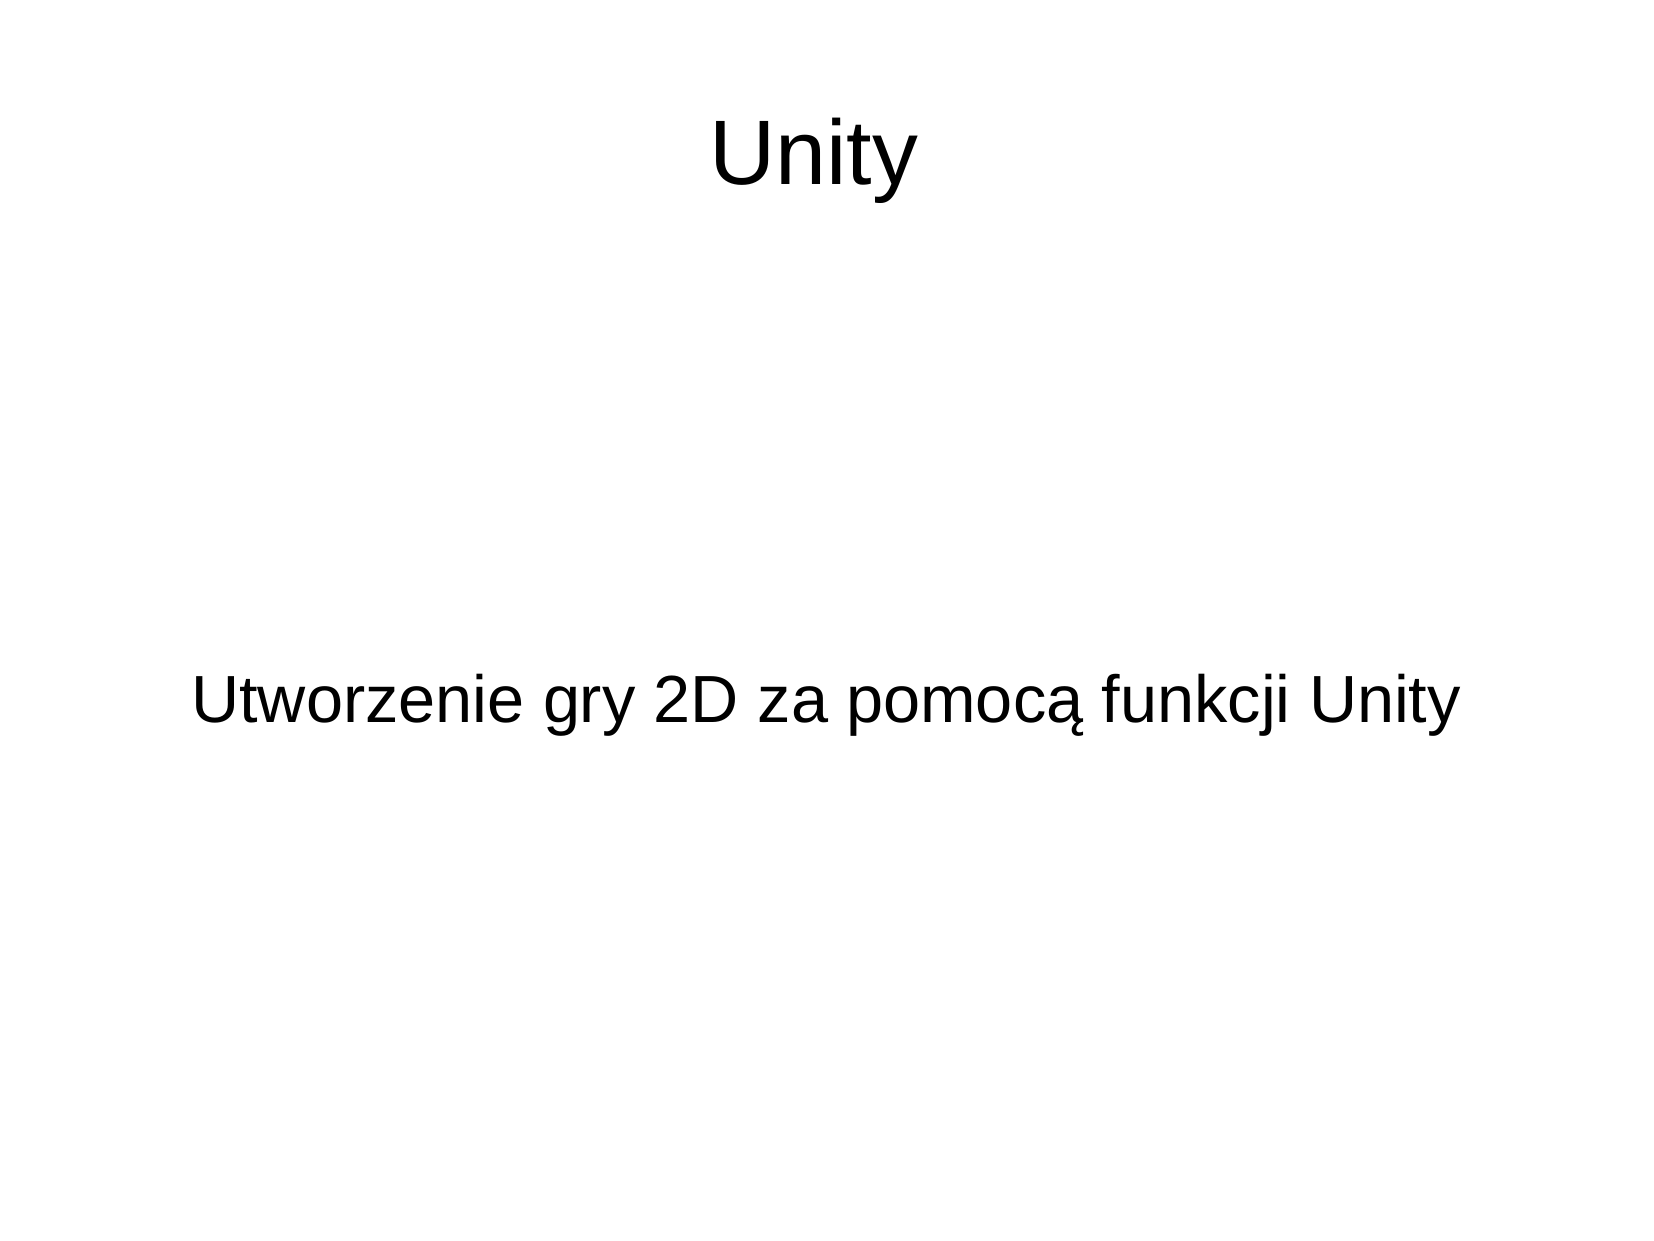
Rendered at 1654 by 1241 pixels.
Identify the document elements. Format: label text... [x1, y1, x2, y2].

subtitle Utworzenie gry 2D za pomocą funkcji Unity [82, 290, 1571, 1109]
title Unity [82, 49, 1571, 257]
